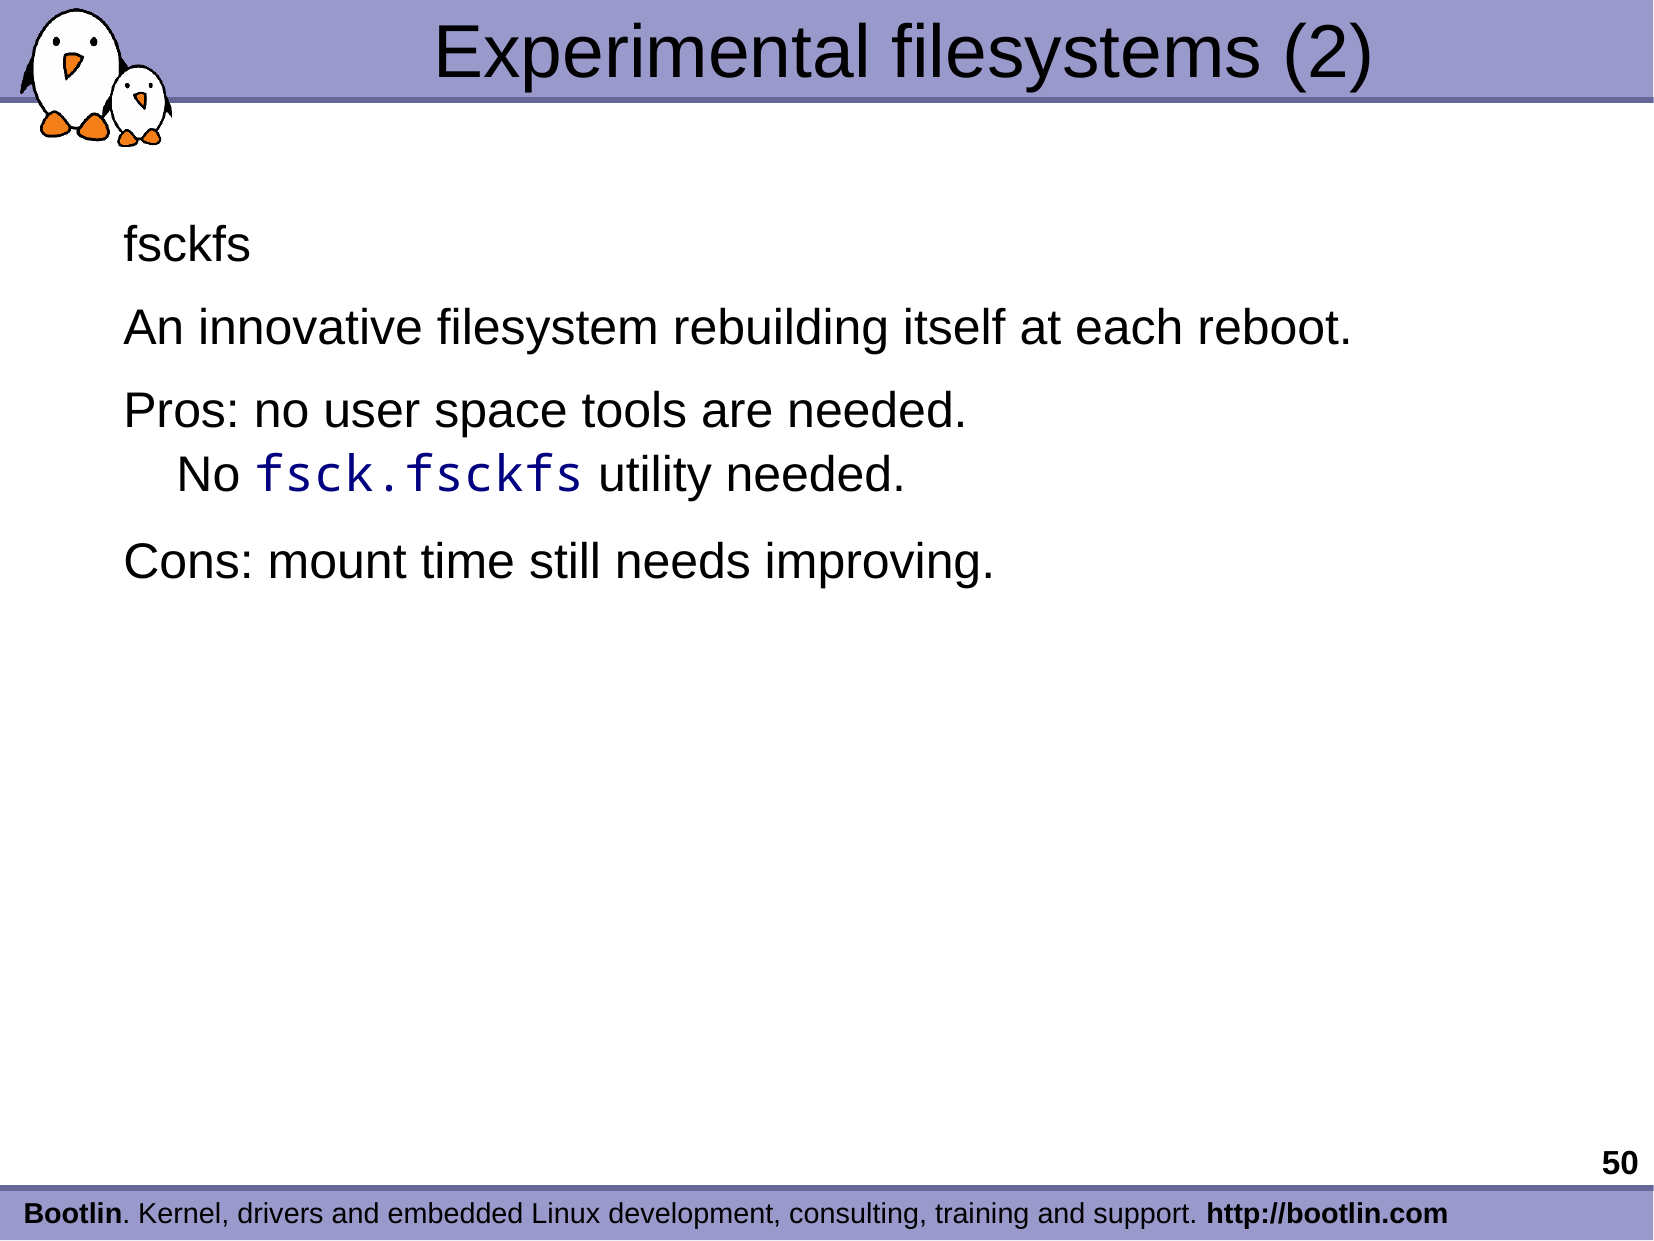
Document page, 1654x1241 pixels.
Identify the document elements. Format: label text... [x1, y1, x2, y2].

picture [20, 8, 172, 147]
list fsckfs An innovative filesystem rebuilding itself at each reboot. Pros: no user space tools are needed. No fsck.fsckfs utility needed. Cons: mount time still needs improving. [105, 216, 1518, 1066]
title Experimental filesystems (2) [178, 5, 1631, 97]
